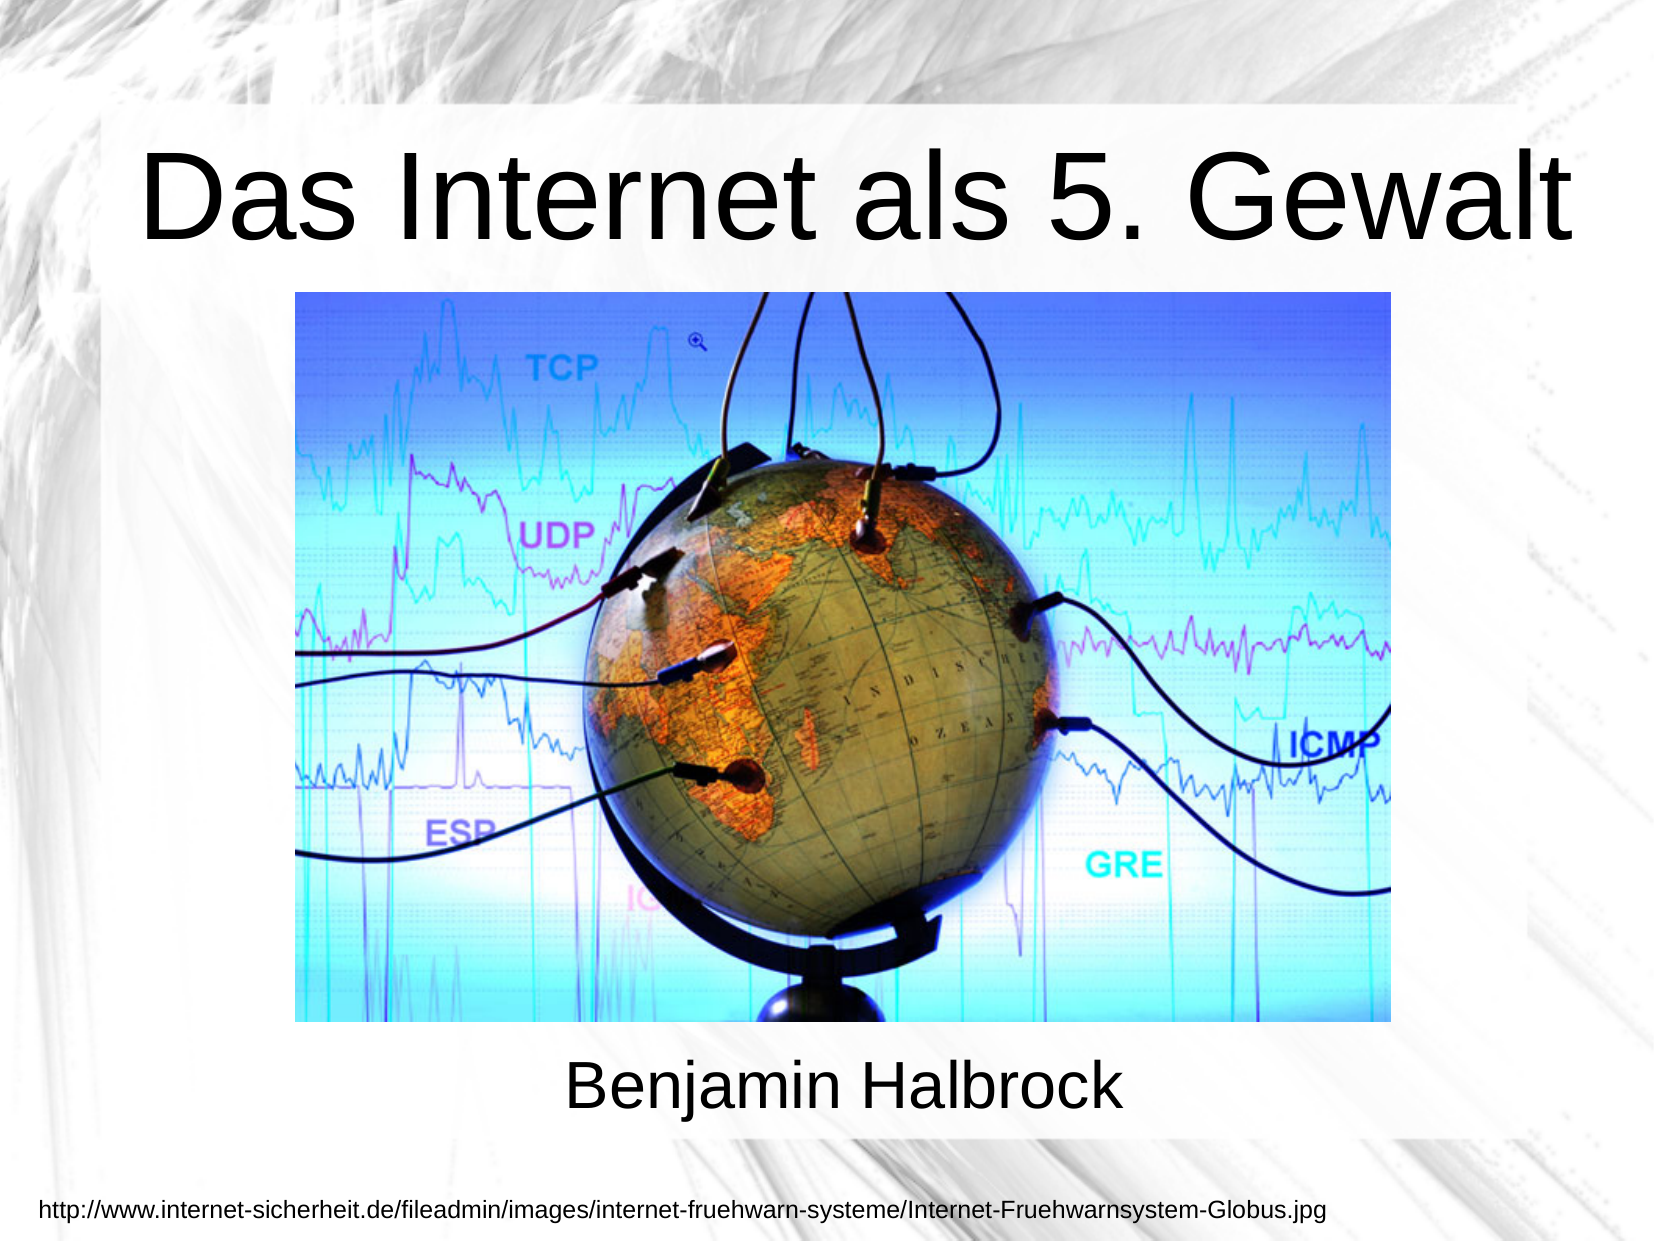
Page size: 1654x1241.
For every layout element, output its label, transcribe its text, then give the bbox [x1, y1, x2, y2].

title Das Internet als 5. Gewalt [118, 119, 1595, 273]
text_box Benjamin Halbrock [118, 1032, 1571, 1139]
picture [0, 0, 1654, 1241]
text_box http://www.internet-sicherheit.de/fileadmin/images/internet-fruehwarn-systeme/Internet-Fruehwarnsystem-Globus.jpg [23, 1188, 1493, 1238]
